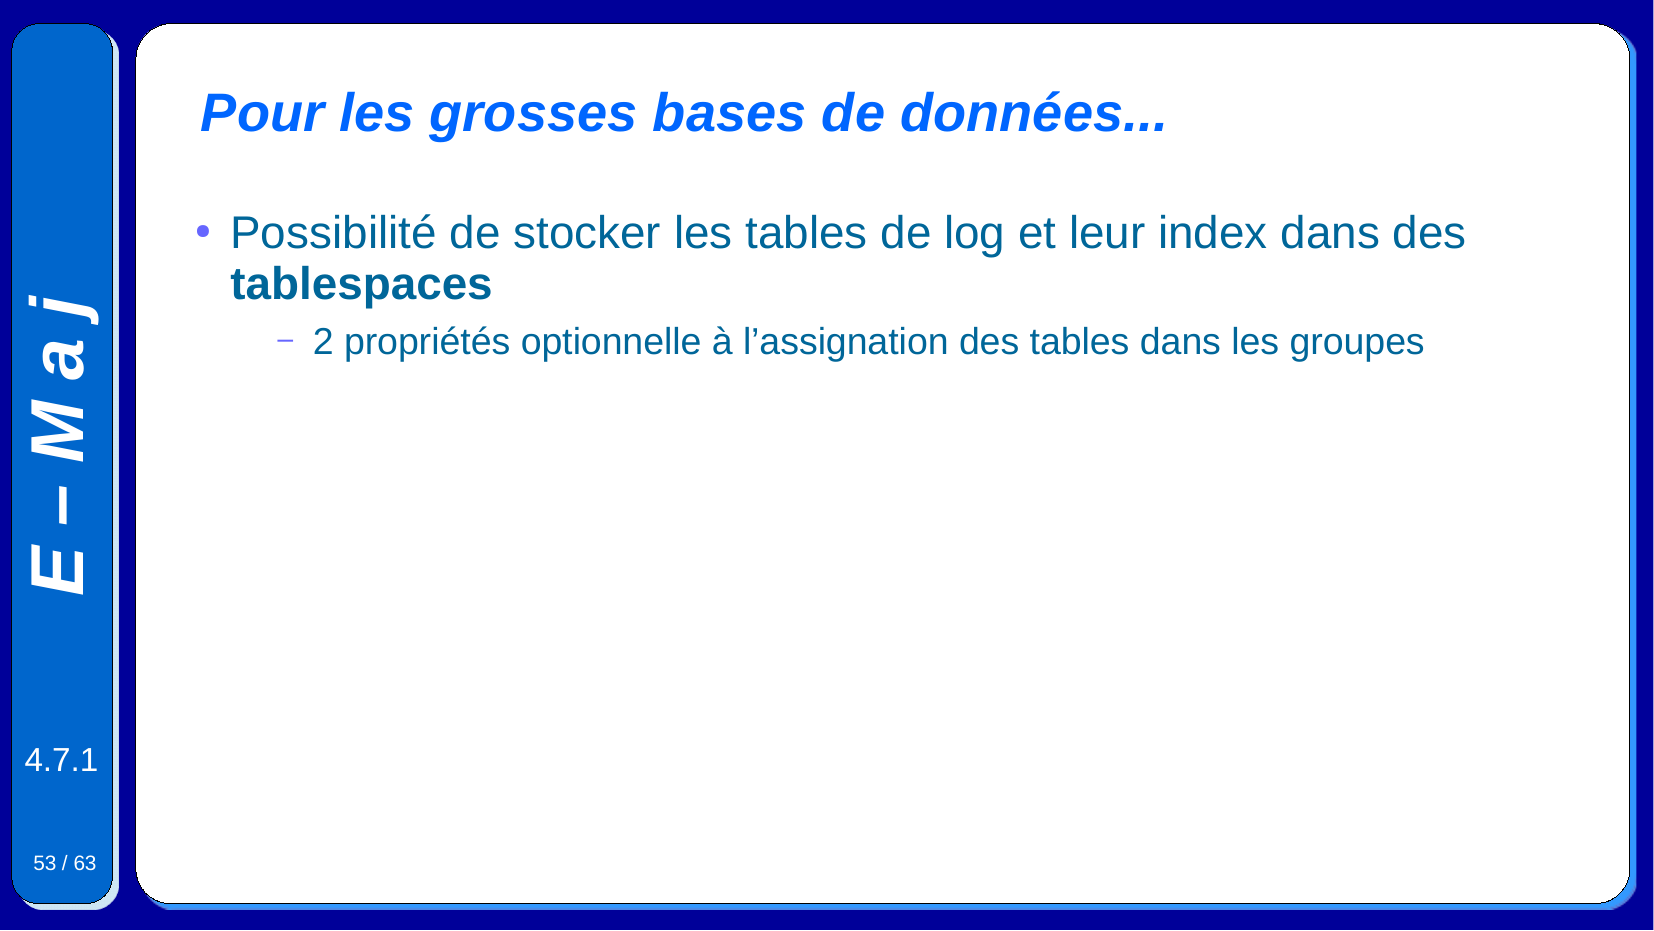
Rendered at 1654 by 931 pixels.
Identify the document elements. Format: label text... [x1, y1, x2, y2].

title Pour les grosses bases de données... [200, 34, 1575, 191]
list Possibilité de stocker les tables de log et leur index dans des tablespaces 2 propriétés optionnelle à l’assignation des tables dans les groupes [177, 206, 1587, 827]
